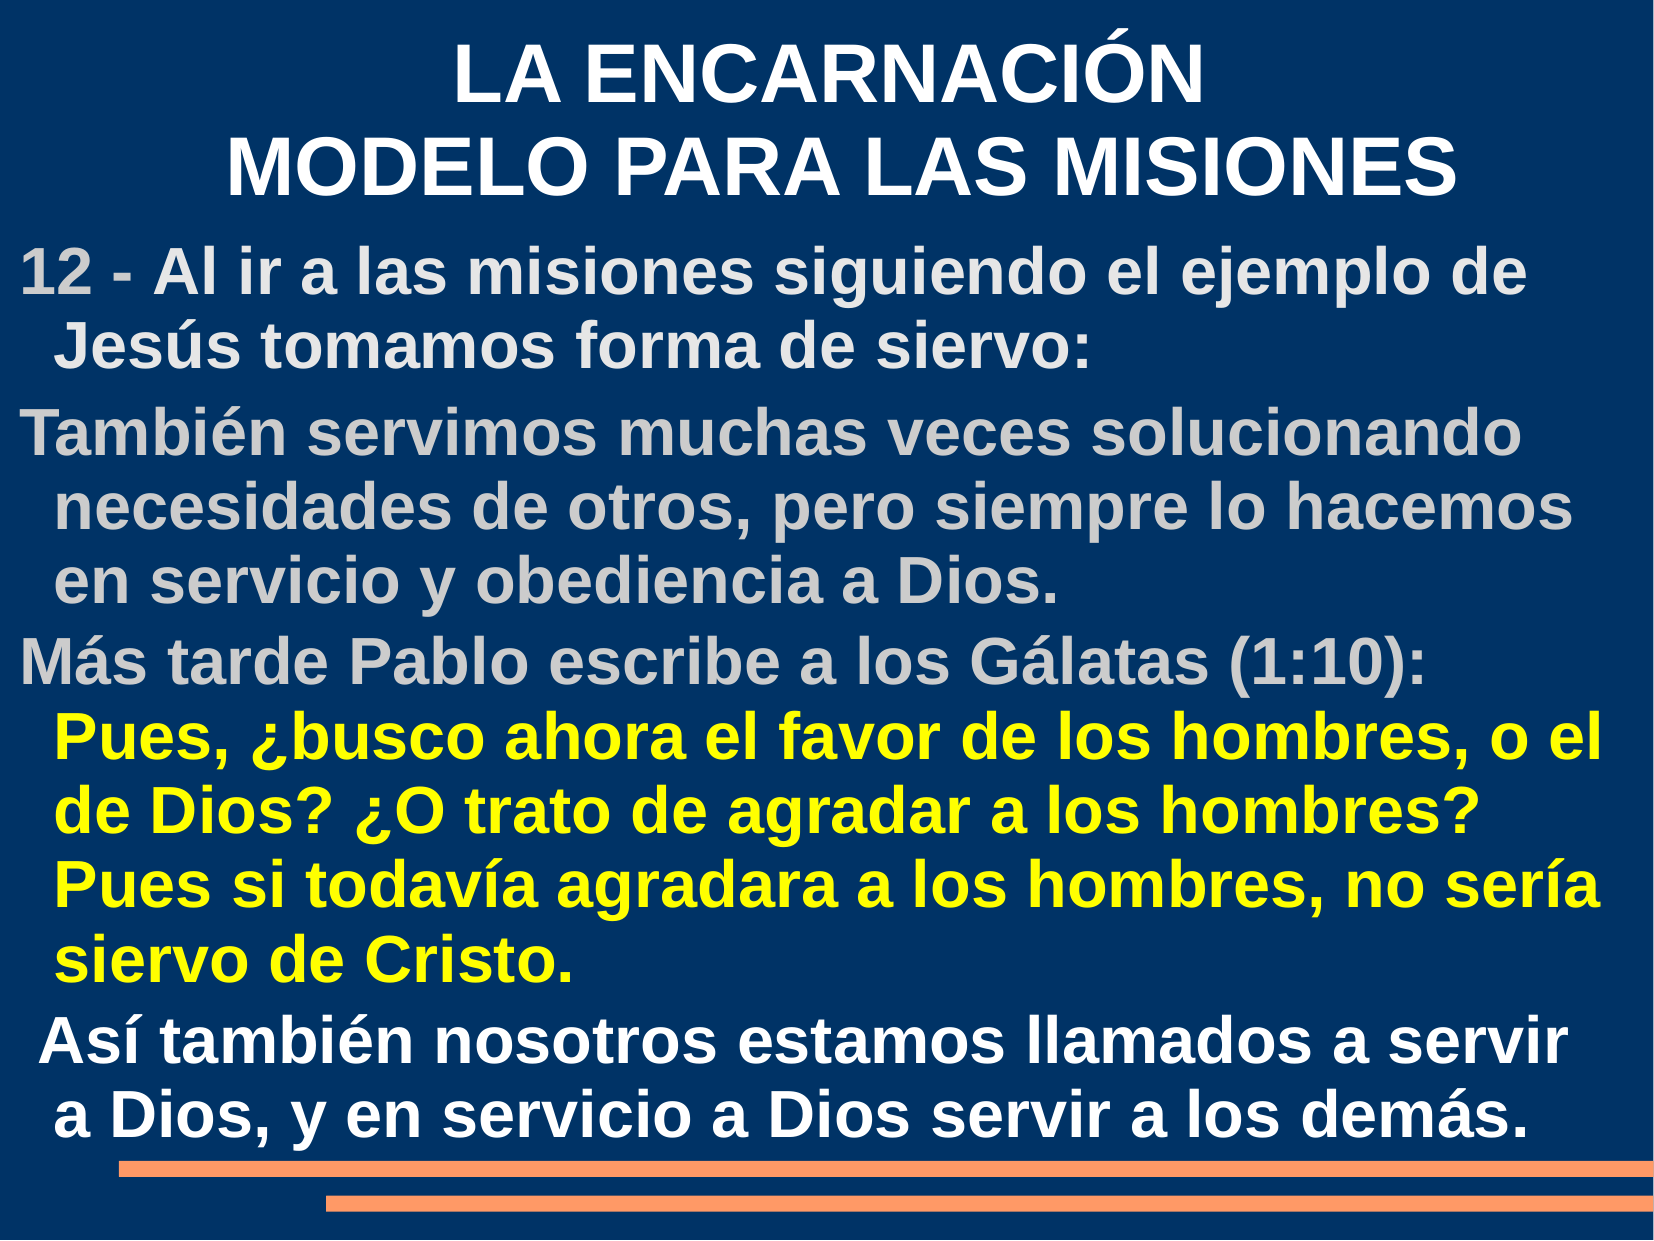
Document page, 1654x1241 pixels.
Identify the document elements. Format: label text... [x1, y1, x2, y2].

subtitle 12 - Al ir a las misiones siguiendo el ejemplo de Jesús tomamos forma de siervo: También servimos muchas veces solucionando necesidades de otros, pero siempre lo hacemos en servicio y obediencia a Dios. Más tarde Pablo escribe a los Gálatas (1:10): Pues, ¿busco ahora el favor de los hombres, o el de Dios? ¿O trato de agradar a los hombres? Pues si todavía agradara a los hombres, no sería siervo de Cristo. Así también nosotros estamos llamados a servir a Dios, y en servicio a Dios servir a los demás. [18, 224, 1613, 1158]
title LA ENCARNACIÓN MODELO PARA LAS MISIONES [23, 0, 1619, 237]
